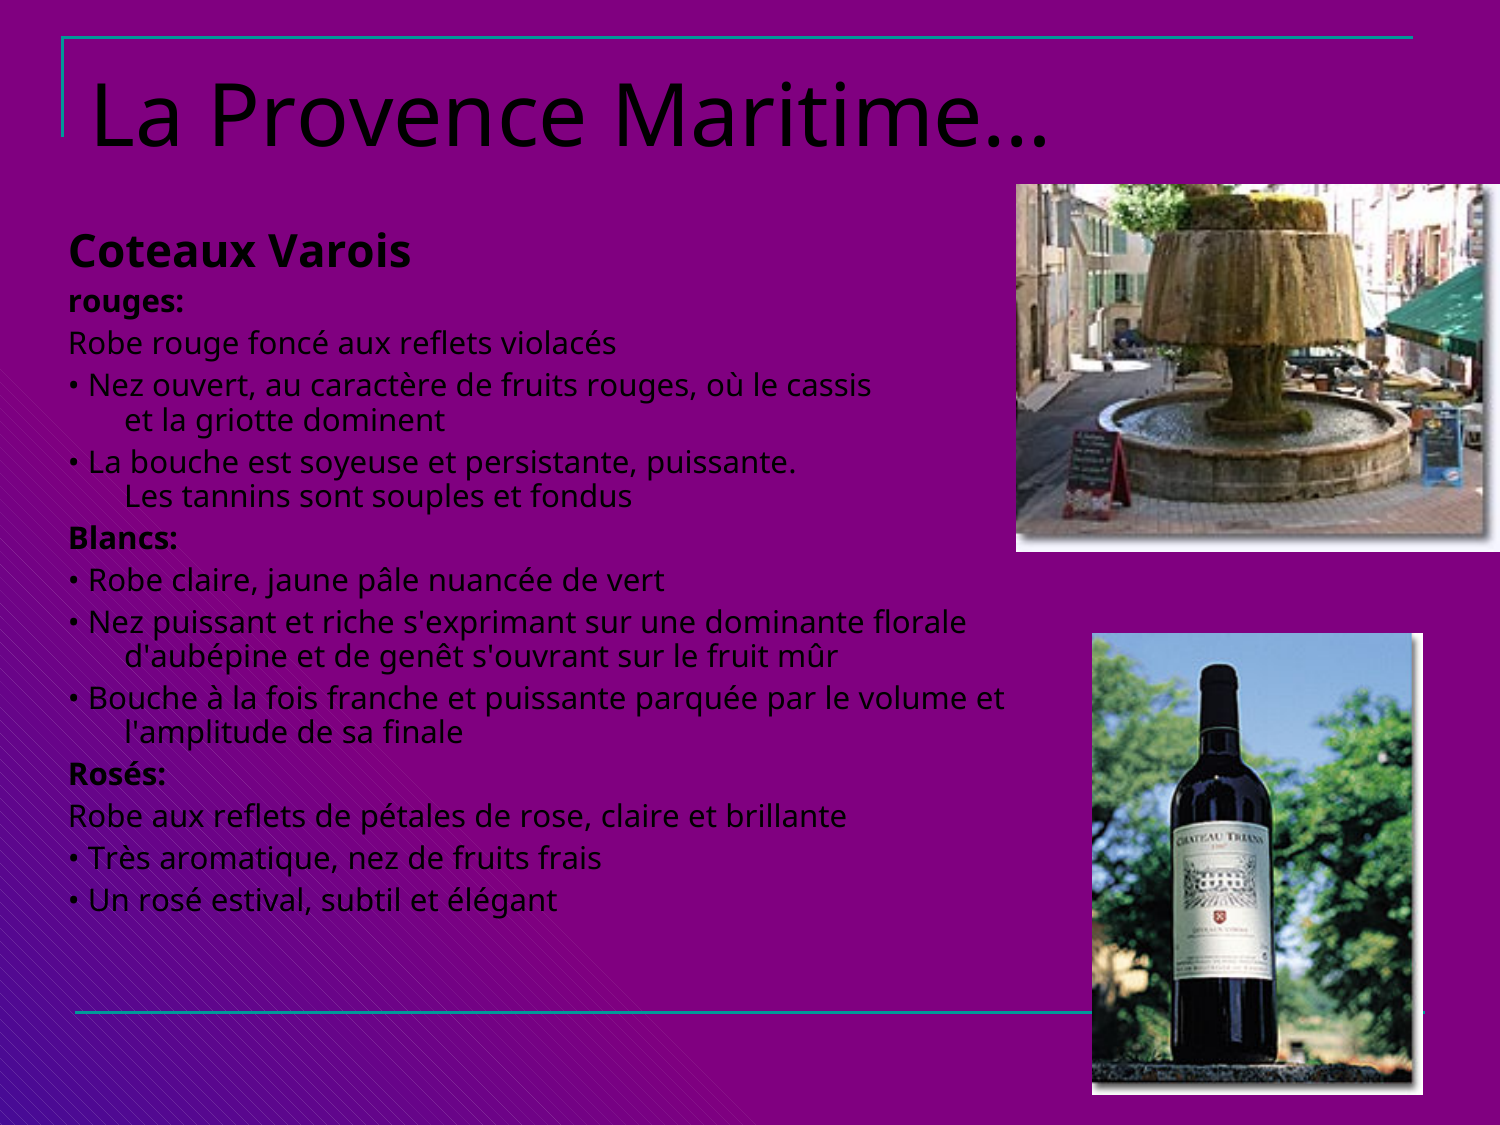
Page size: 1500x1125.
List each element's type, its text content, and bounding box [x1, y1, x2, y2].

title La Provence Maritime… [75, 45, 1426, 220]
list Coteaux Varois rouges: Robe rouge foncé aux reflets violacés • Nez ouvert, au caractère de fruits rouges, où le cassis et la griotte dominent • La bouche est soyeuse et persistante, puissante. Les tannins sont souples et fondus Blancs: • Robe claire, jaune pâle nuancée de vert • Nez puissant et riche s'exprimant sur une dominante florale d'aubépine et de genêt s'ouvrant sur le fruit mûr • Bouche à la fois franche et puissante parquée par le volume et l'amplitude de sa finale Rosés: Robe aux reflets de pétales de rose, claire et brillante • Très aromatique, nez de fruits frais • Un rosé estival, subtil et élégant [53, 220, 1022, 988]
picture [1016, 184, 1500, 552]
picture [1092, 633, 1423, 1095]
